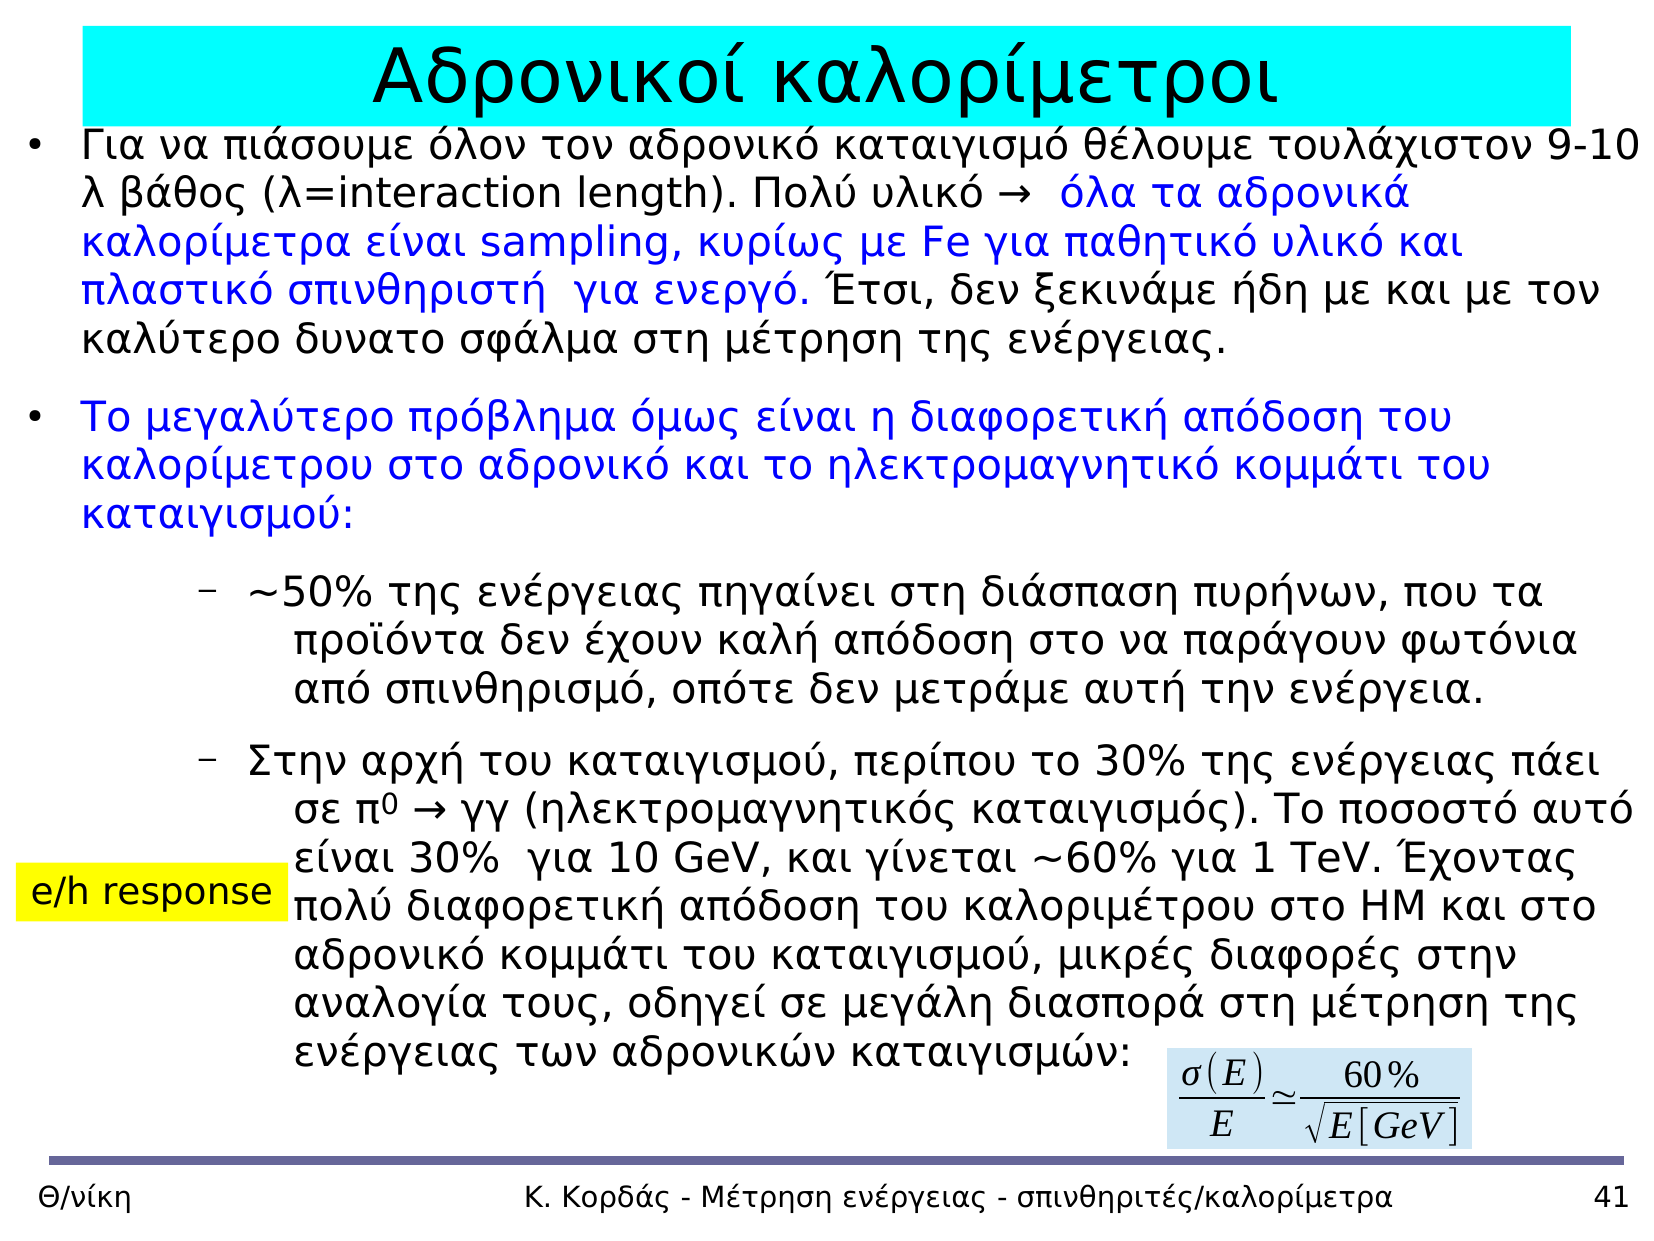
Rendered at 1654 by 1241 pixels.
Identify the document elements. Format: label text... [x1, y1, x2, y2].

title Αδρονικοί καλορίμετροι [82, 25, 1571, 120]
list Για να πιάσουμε όλον τον αδρονικό καταιγισμό θέλουμε τουλάχιστον 9-10 λ βάθος (λ=interaction length). Πολύ υλικό → όλα τα αδρονικά καλορίμετρα είναι sampling, κυρίως με Fe για παθητικό υλικό και πλαστικό σπινθηριστή για ενεργό. Έτσι, δεν ξεκινάμε ήδη με και με τον καλύτερο δυνατο σφάλμα στη μέτρηση της ενέργειας. Το μεγαλύτερο πρόβλημα όμως είναι η διαφορετική απόδοση του καλορίμετρου στο αδρονικό και το ηλεκτρομαγνητικό κομμάτι του καταιγισμού: ~50% της ενέργειας πηγαίνει στη διάσπαση πυρήνων, που τα προϊόντα δεν έχουν καλή απόδοση στο να παράγουν φωτόνια από σπινθηρισμό, οπότε δεν μετράμε αυτή την ενέργεια. Στην αρχή του καταιγισμού, περίπου το 30% της ενέργειας πάει σε π0 → γγ (ηλεκτρομαγνητικός καταιγισμός). Το ποσοστό αυτό είναι 30% για 10 GeV, και γίνεται ~60% για 1 TeV. Έχοντας πολύ διαφορετική απόδοση του καλοριμέτρου στο ΗΜ και στο αδρονικό κομμάτι του καταιγισμού, μικρές διαφορές στην αναλογία τους, οδηγεί σε μεγάλη διασπορά στη μέτρηση της ενέργειας των αδρονικών καταιγισμών: [9, 120, 1654, 1097]
text_box e/h response [15, 862, 288, 922]
chart [1166, 1048, 1473, 1150]
